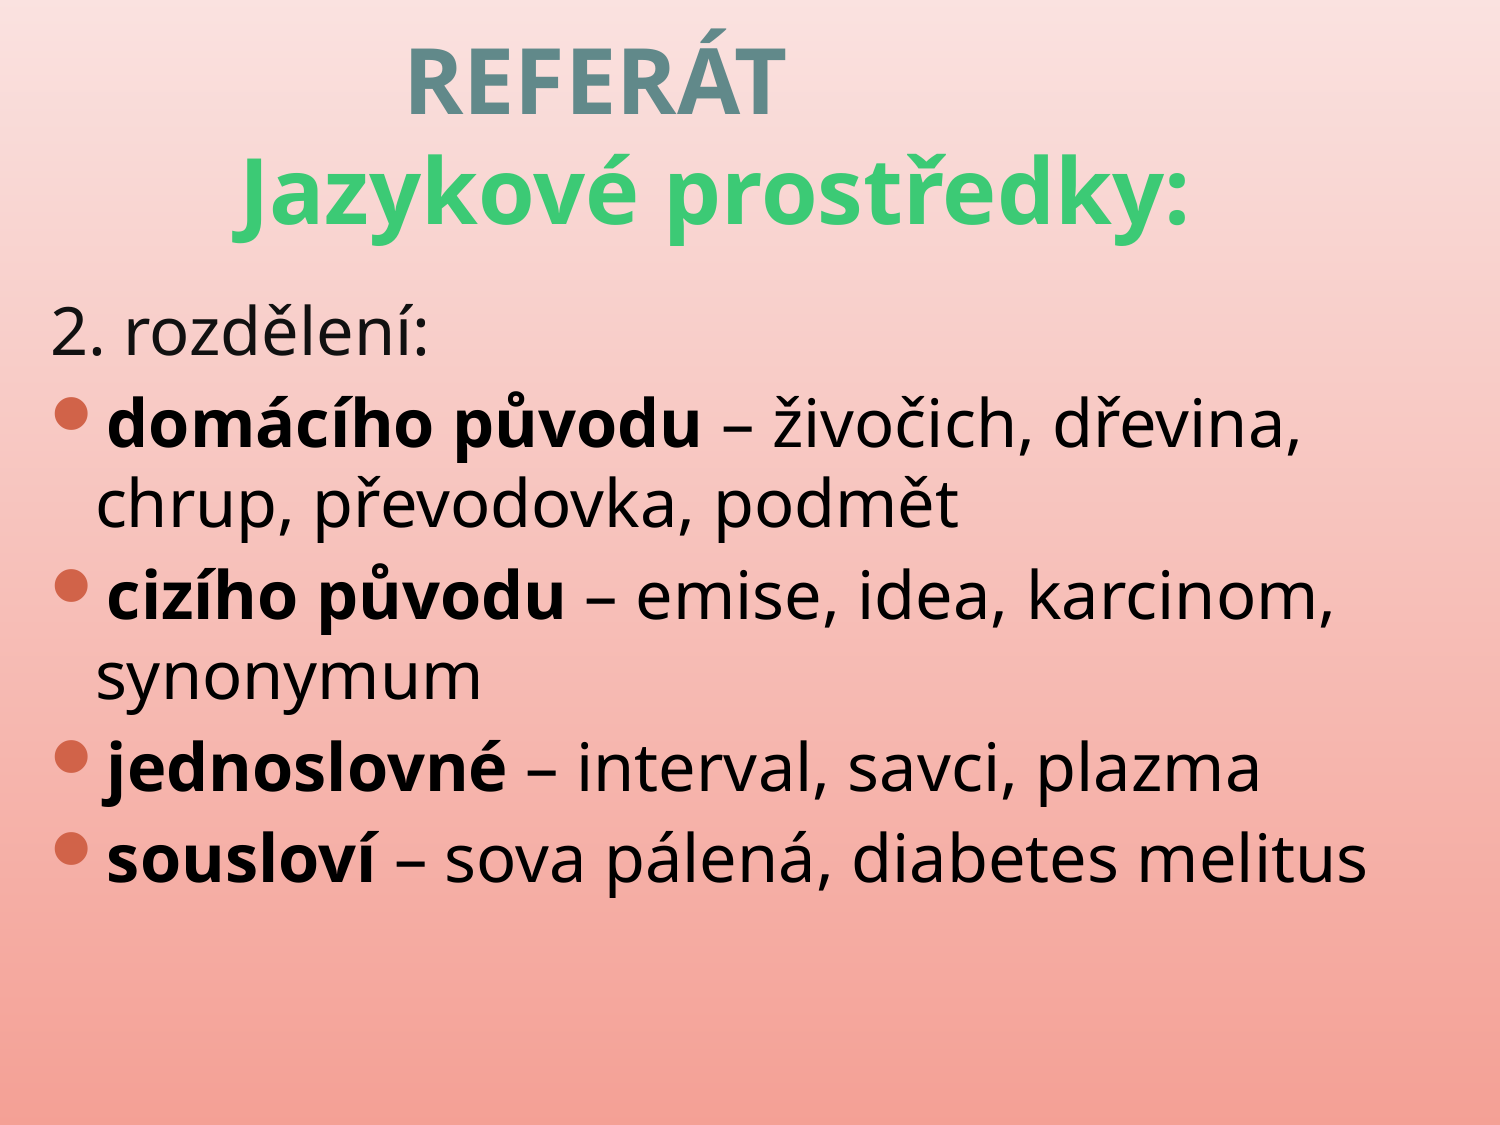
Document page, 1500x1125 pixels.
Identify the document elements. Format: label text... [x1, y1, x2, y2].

title REFERÁT Jazykové prostředky: [105, 15, 1426, 258]
list 2. rozdělení: domácího původu – živočich, dřevina, chrup, převodovka, podmět cizího původu – emise, idea, karcinom, synonymum jednoslovné – interval, savci, plazma sousloví – sova pálená, diabetes melitus [35, 281, 1477, 1083]
